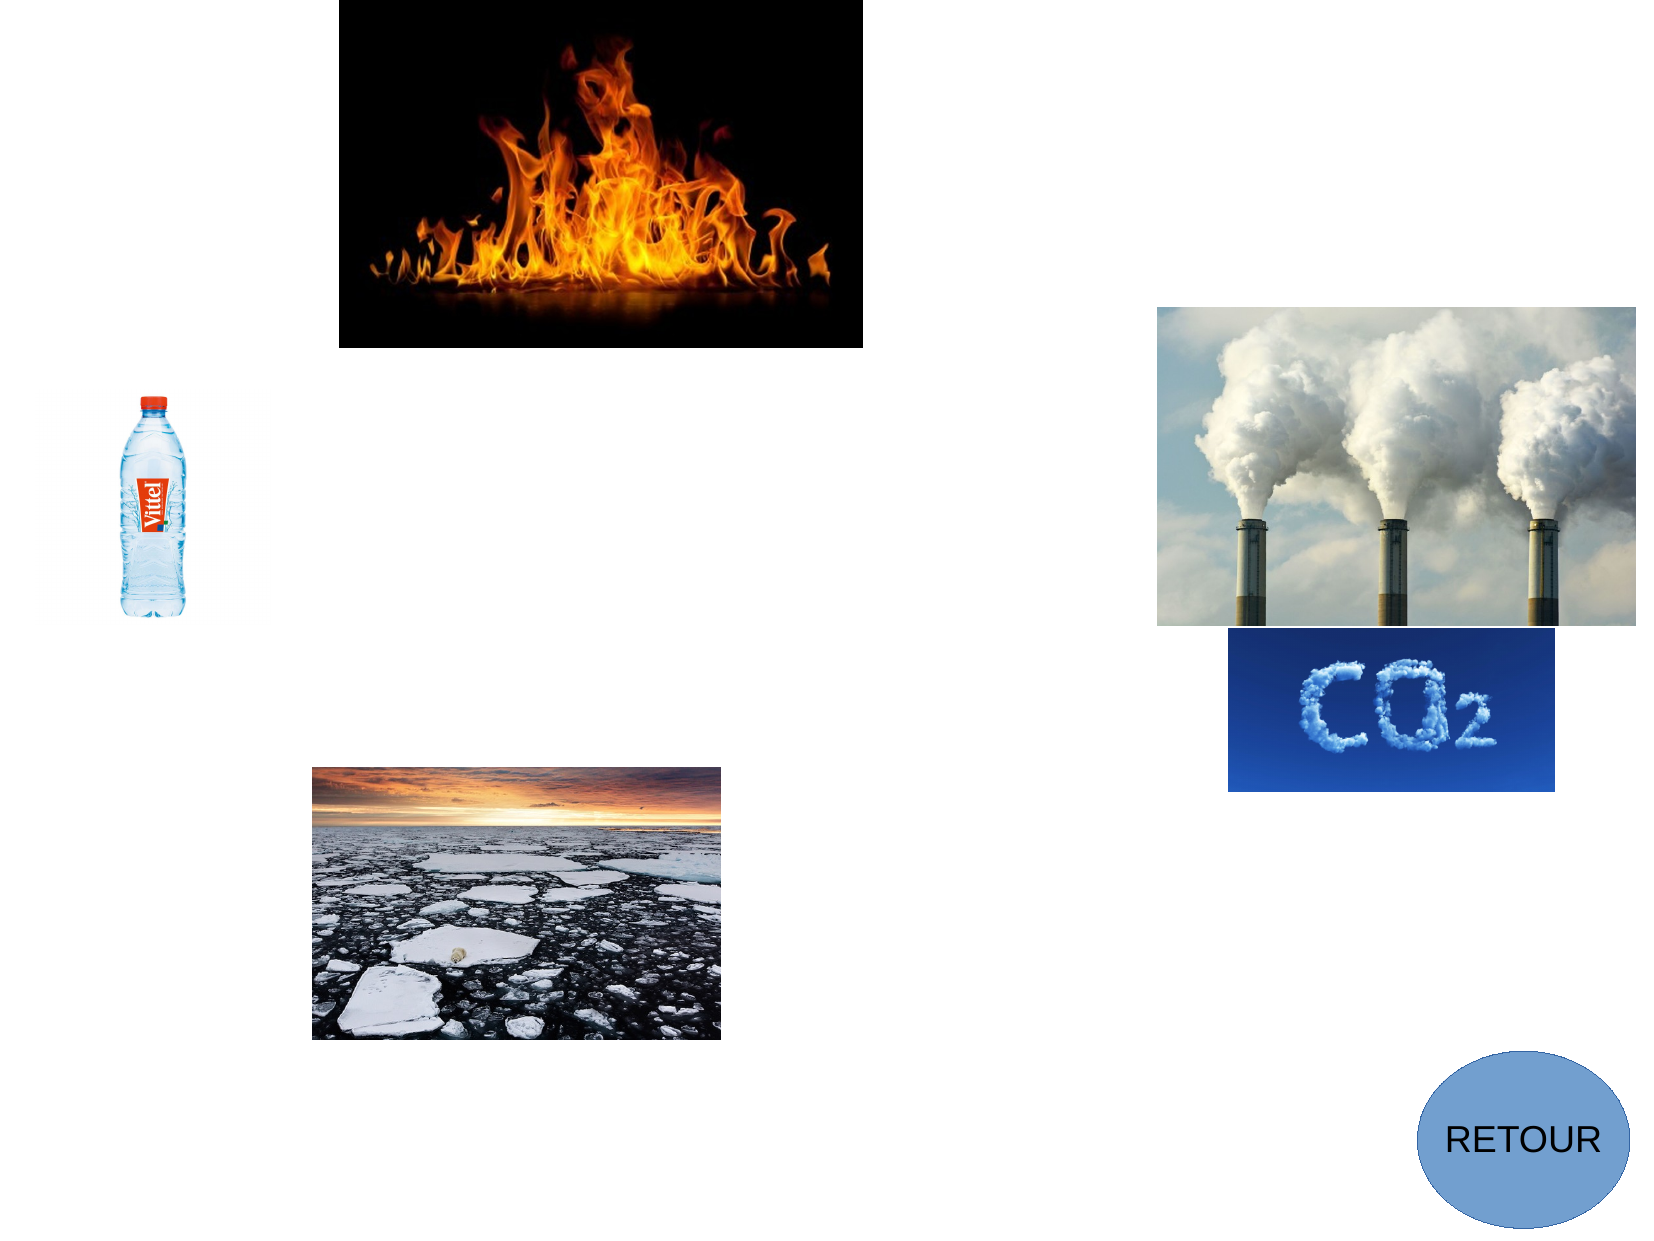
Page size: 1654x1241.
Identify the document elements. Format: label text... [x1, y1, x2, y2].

picture [35, 389, 271, 625]
picture [339, 0, 863, 348]
picture [1228, 628, 1555, 792]
picture [312, 767, 721, 1040]
text_box RETOUR [1417, 1051, 1630, 1229]
picture [1157, 307, 1636, 626]
